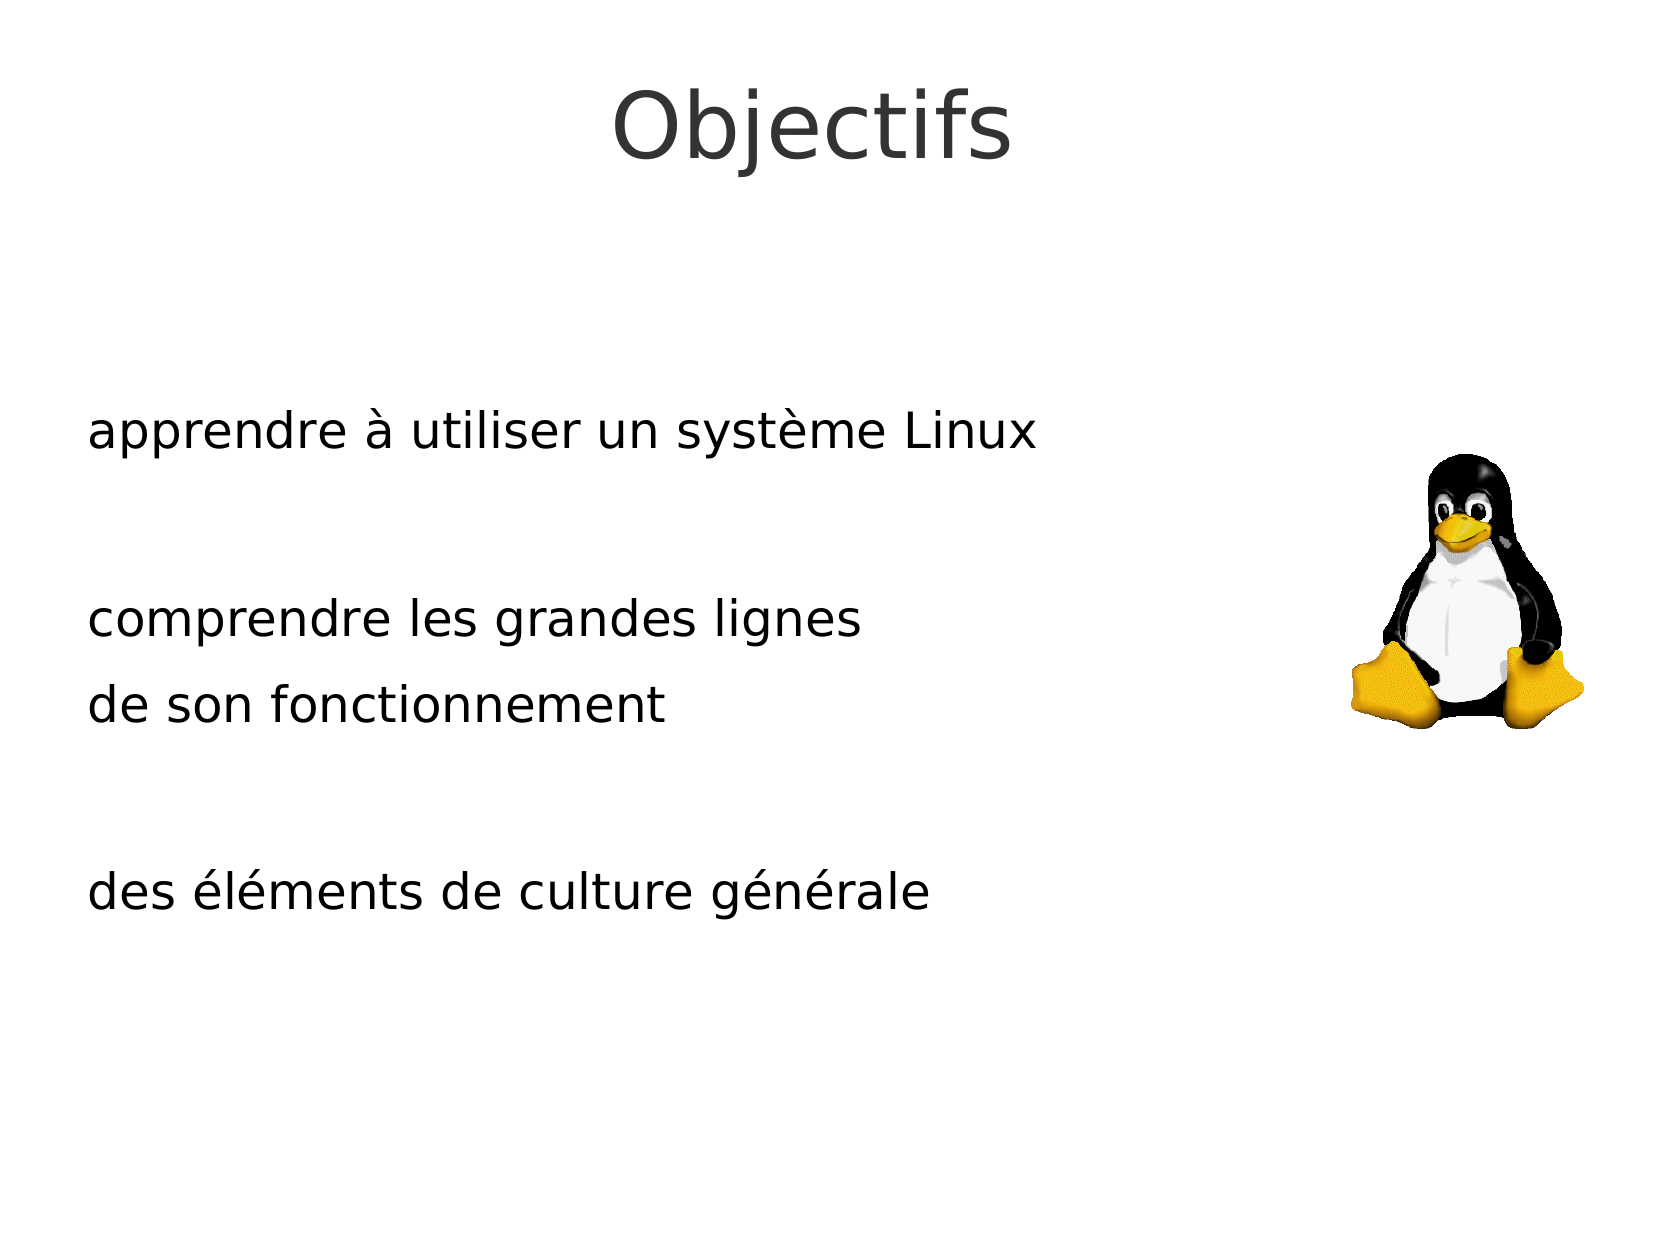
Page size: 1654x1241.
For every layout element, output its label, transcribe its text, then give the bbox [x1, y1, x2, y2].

title Objectifs [121, 0, 1504, 188]
text_box apprendre à utiliser un système Linux comprendre les grandes lignes de son fonctionnement des éléments de culture générale [87, 372, 1337, 922]
picture [1351, 454, 1584, 729]
